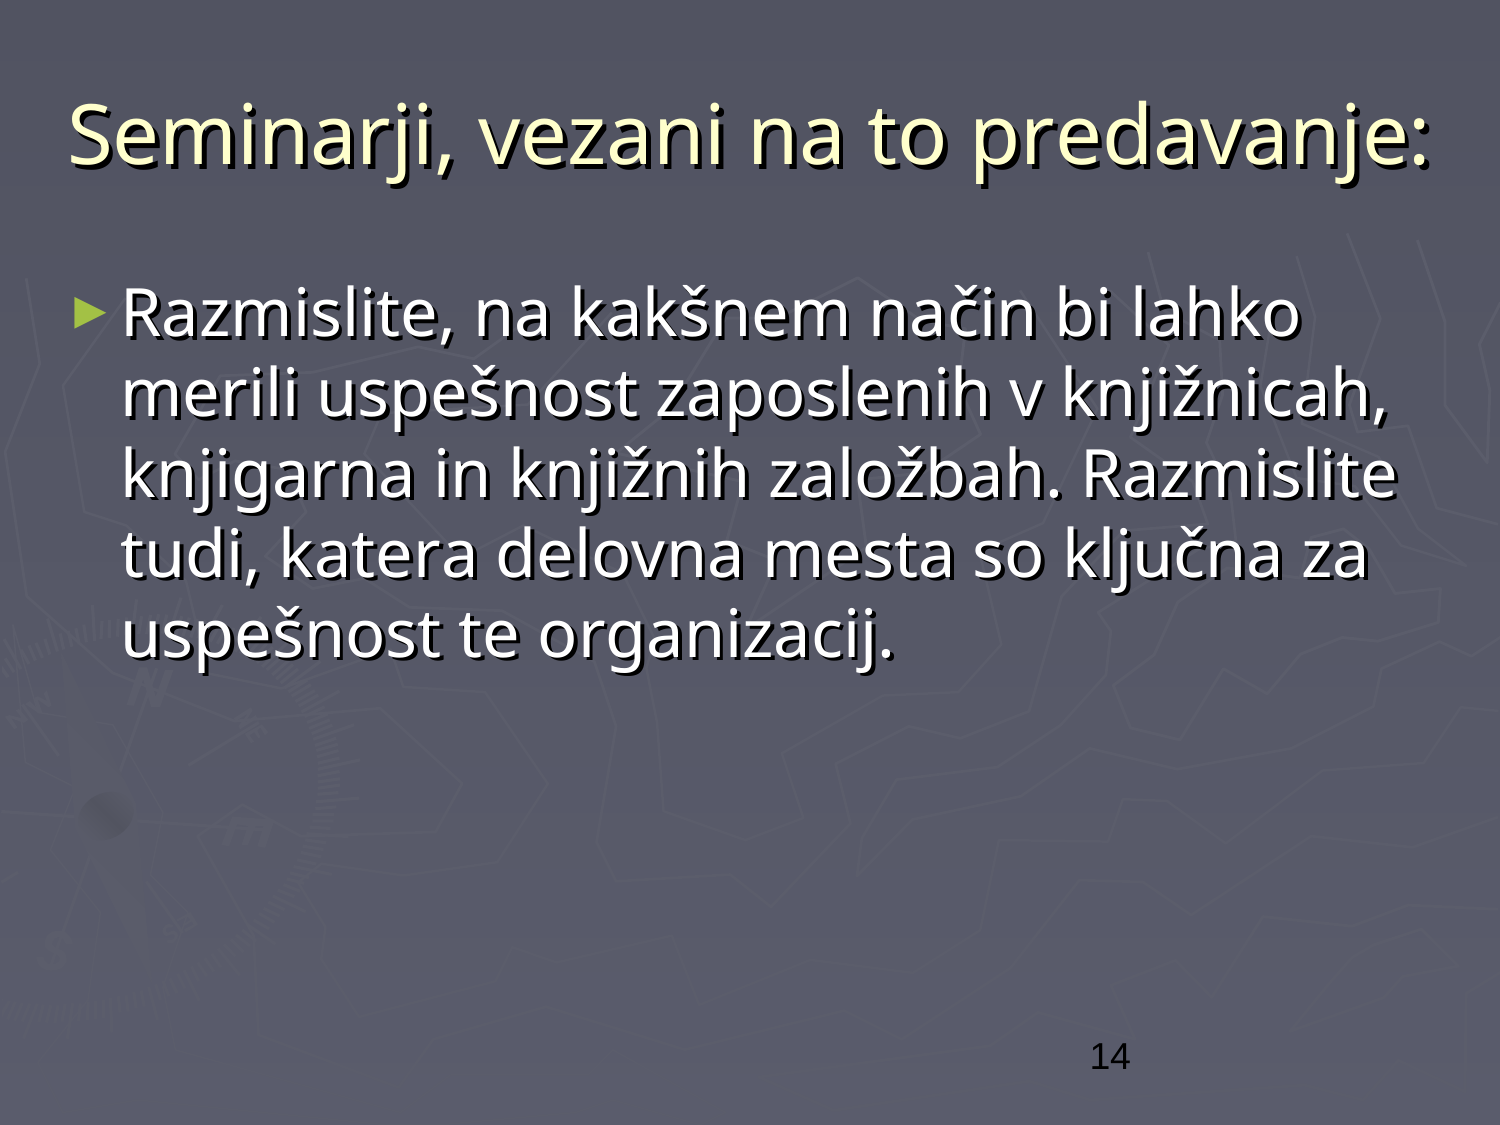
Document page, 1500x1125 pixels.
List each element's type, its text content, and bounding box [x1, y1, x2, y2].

list Razmislite, na kakšnem način bi lahko merili uspešnost zaposlenih v knjižnicah, knjigarna in knjižnih založbah. Razmislite tudi, katera delovna mesta so ključna za uspešnost te organizacij. [49, 262, 1451, 1001]
title Seminarji, vezani na to predavanje: [49, 37, 1451, 225]
